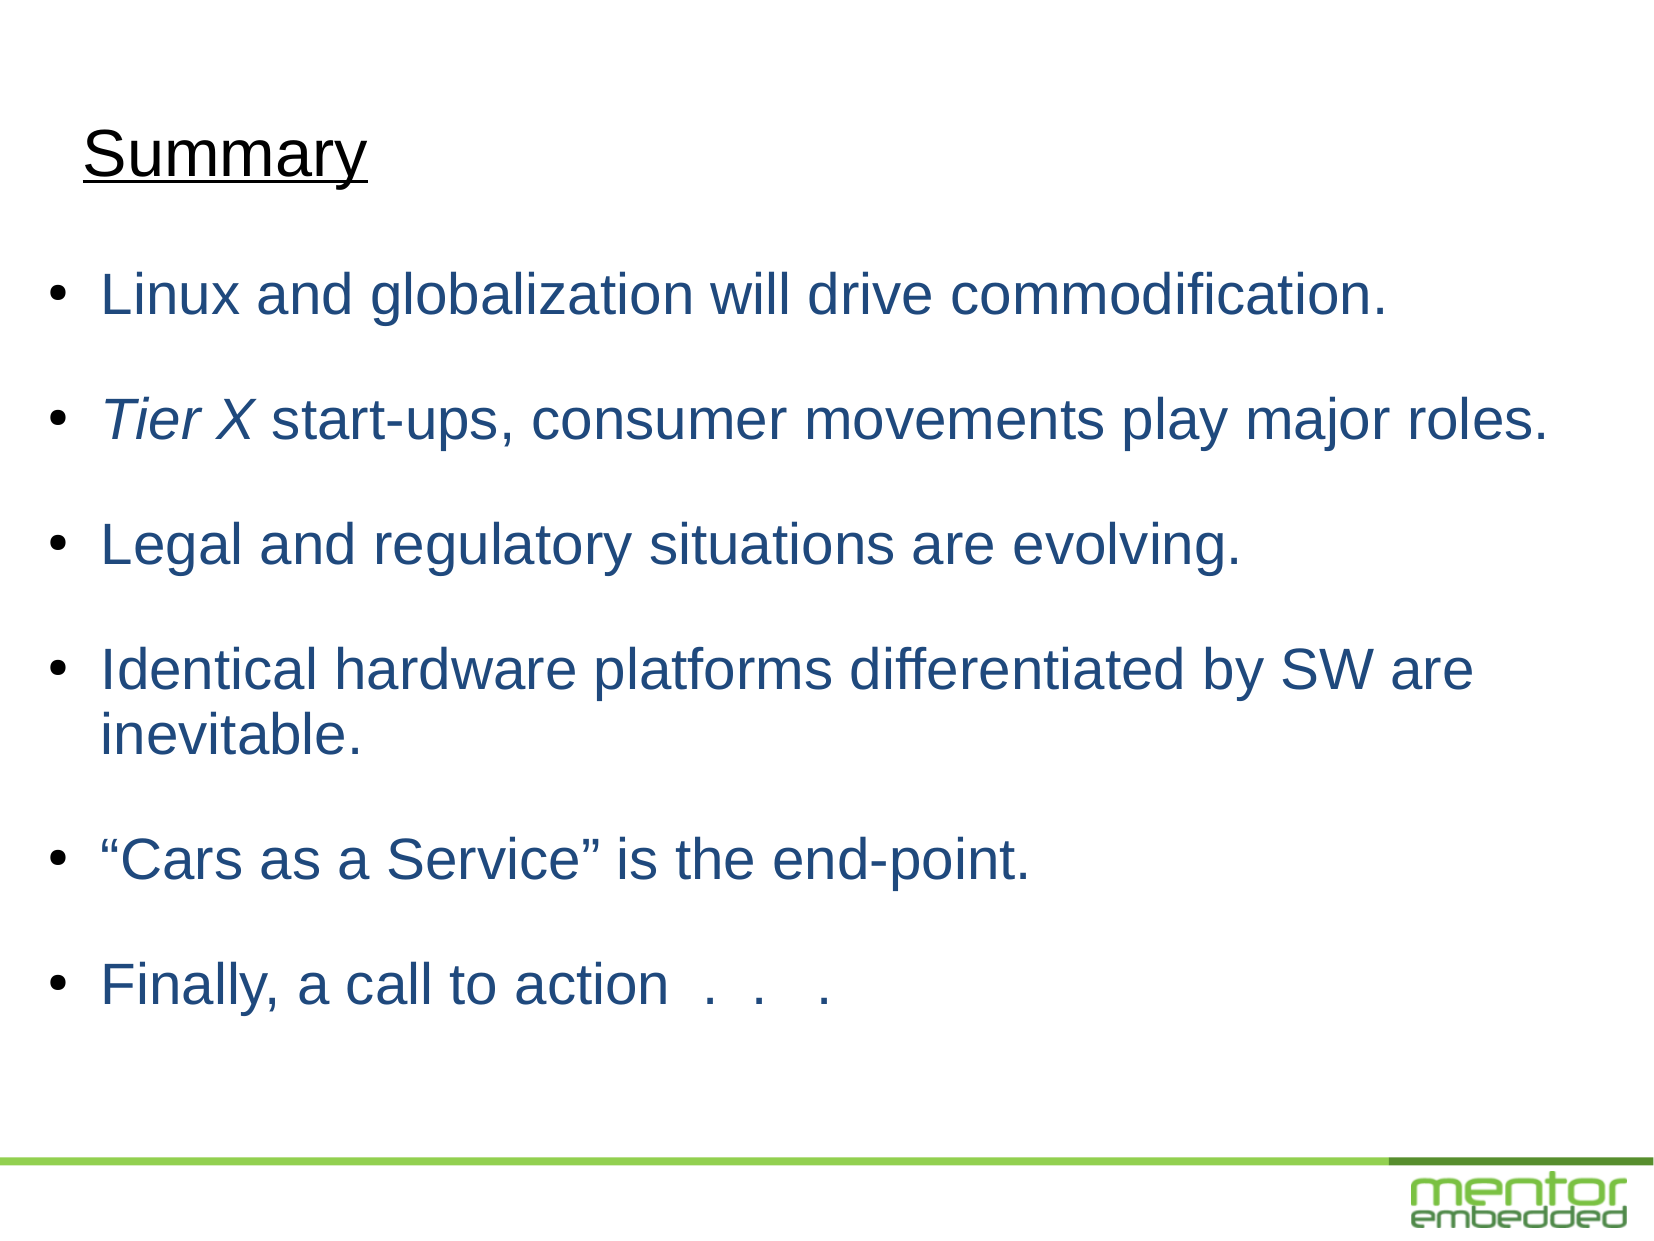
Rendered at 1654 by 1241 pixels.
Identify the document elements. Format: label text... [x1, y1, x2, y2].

list Linux and globalization will drive commodification. Tier X start-ups, consumer movements play major roles. Legal and regulatory situations are evolving. Identical hardware platforms differentiated by SW are inevitable. “Cars as a Service” is the end-point. Finally, a call to action . . . [30, 261, 1641, 1186]
title Summary [82, 49, 1571, 257]
picture [1411, 1186, 1627, 1228]
